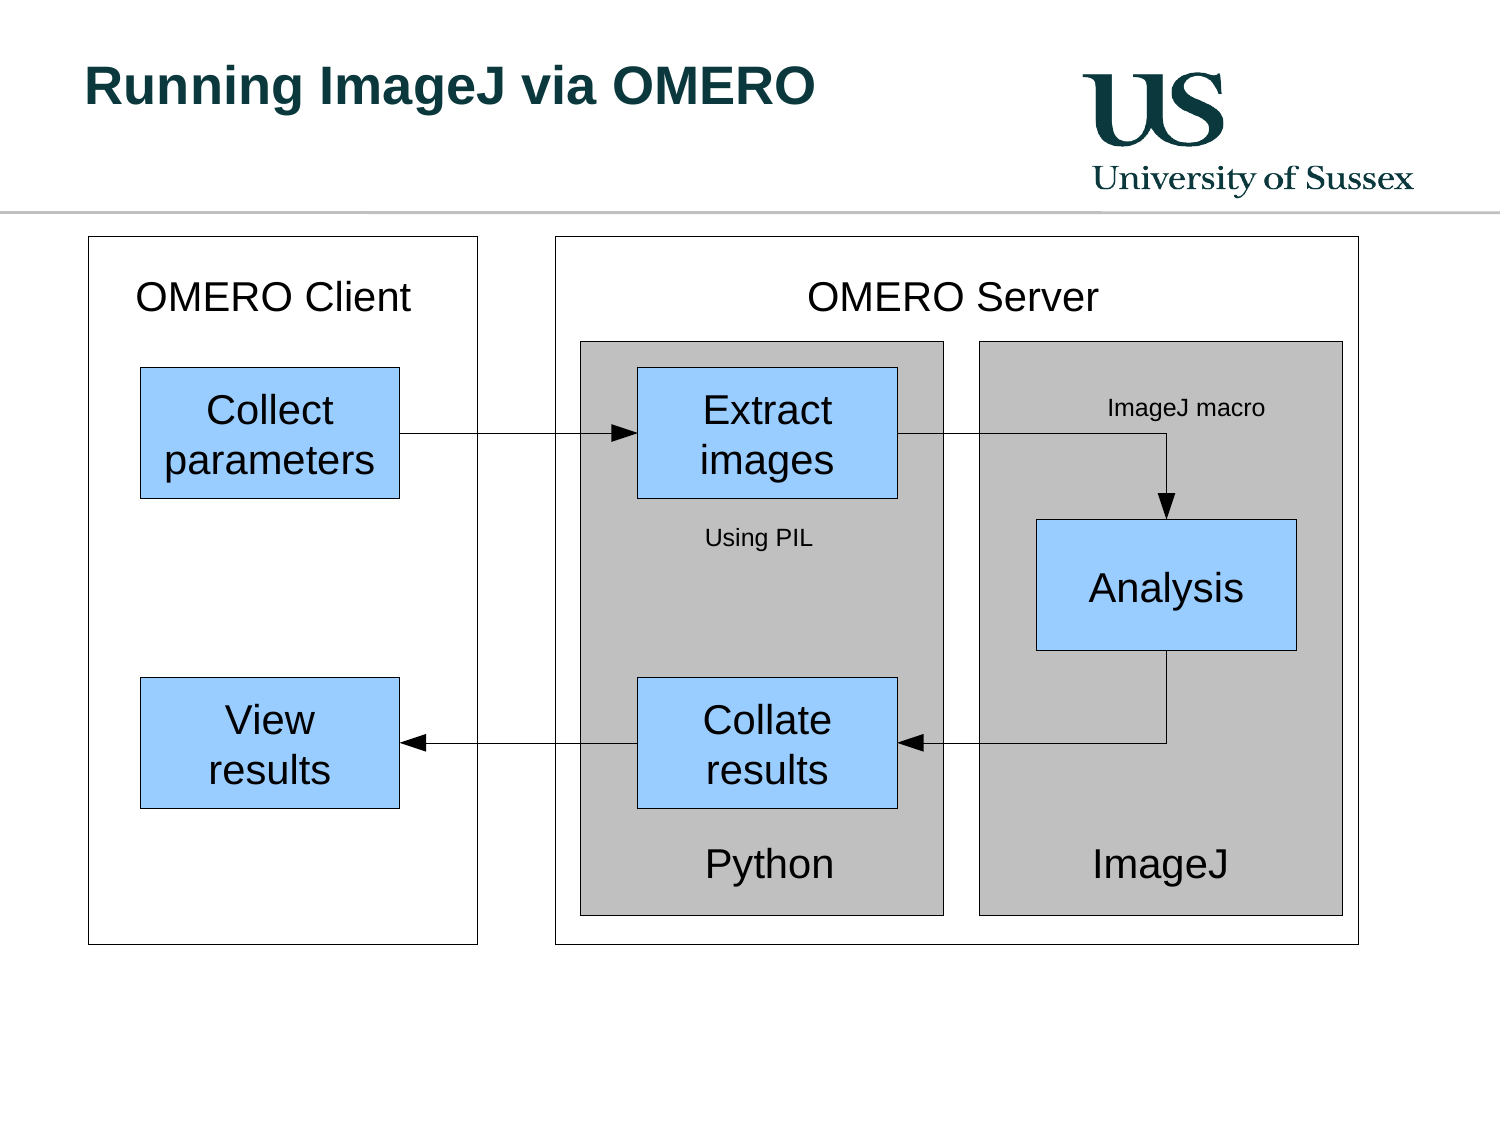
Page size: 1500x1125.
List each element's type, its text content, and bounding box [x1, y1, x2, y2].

text_box Python [690, 829, 853, 896]
text_box [580, 744, 944, 916]
text_box [580, 341, 944, 433]
text_box Collect parameters [140, 367, 400, 499]
text_box [979, 434, 1166, 743]
text_box View results [140, 677, 400, 809]
text_box Collate results [637, 677, 898, 809]
text_box OMERO Server [792, 262, 1126, 330]
picture [1025, 50, 1471, 218]
text_box Extract images [637, 367, 898, 499]
text_box ImageJ macro [1092, 383, 1282, 429]
text_box [979, 341, 1343, 916]
title Running ImageJ via OMERO [84, 49, 1063, 213]
text_box ImageJ [1077, 829, 1248, 897]
text_box [580, 434, 944, 743]
text_box Analysis [1036, 519, 1297, 651]
text_box Using PIL [690, 514, 829, 560]
text_box OMERO Client [120, 262, 437, 329]
